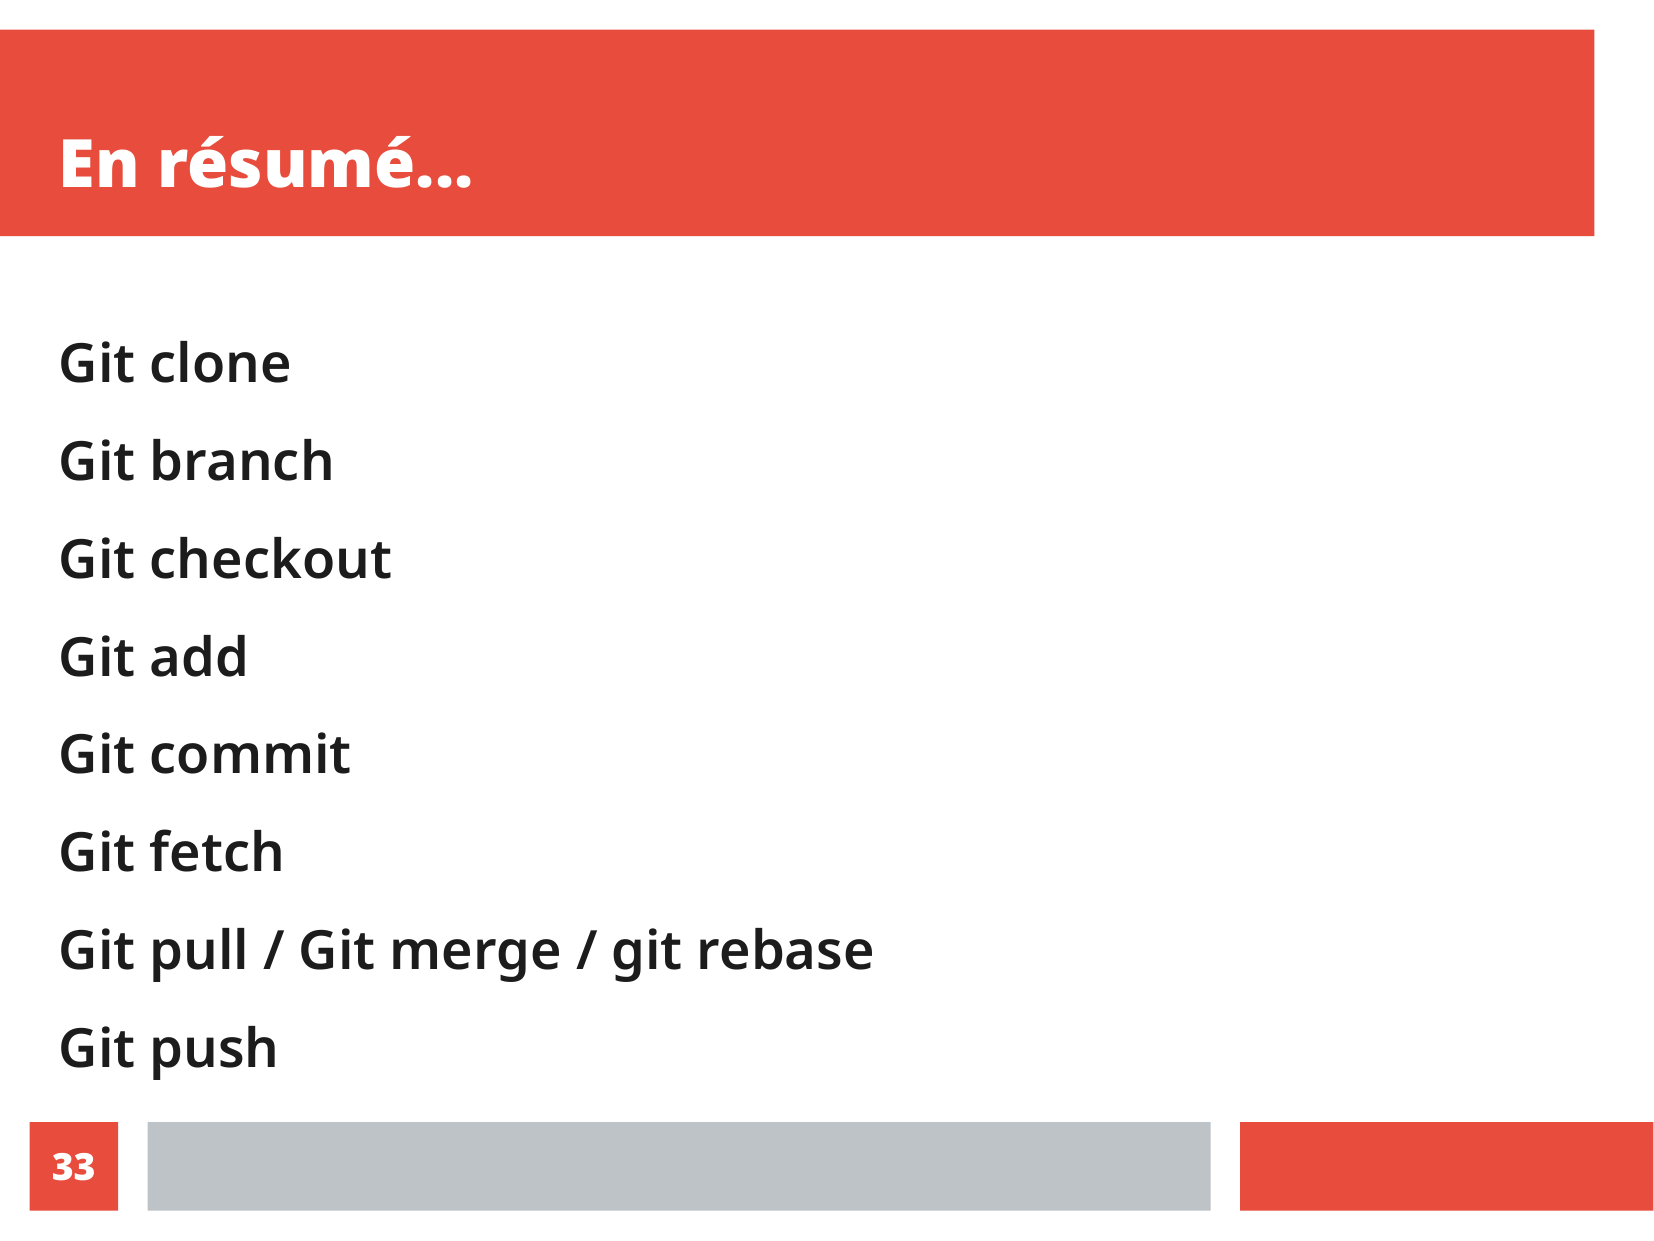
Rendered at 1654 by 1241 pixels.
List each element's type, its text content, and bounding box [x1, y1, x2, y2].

list Git clone Git branch Git checkout Git add Git commit Git fetch Git pull / Git merge / git rebase Git push [59, 324, 1565, 1093]
title En résumé... [59, 59, 1595, 207]
